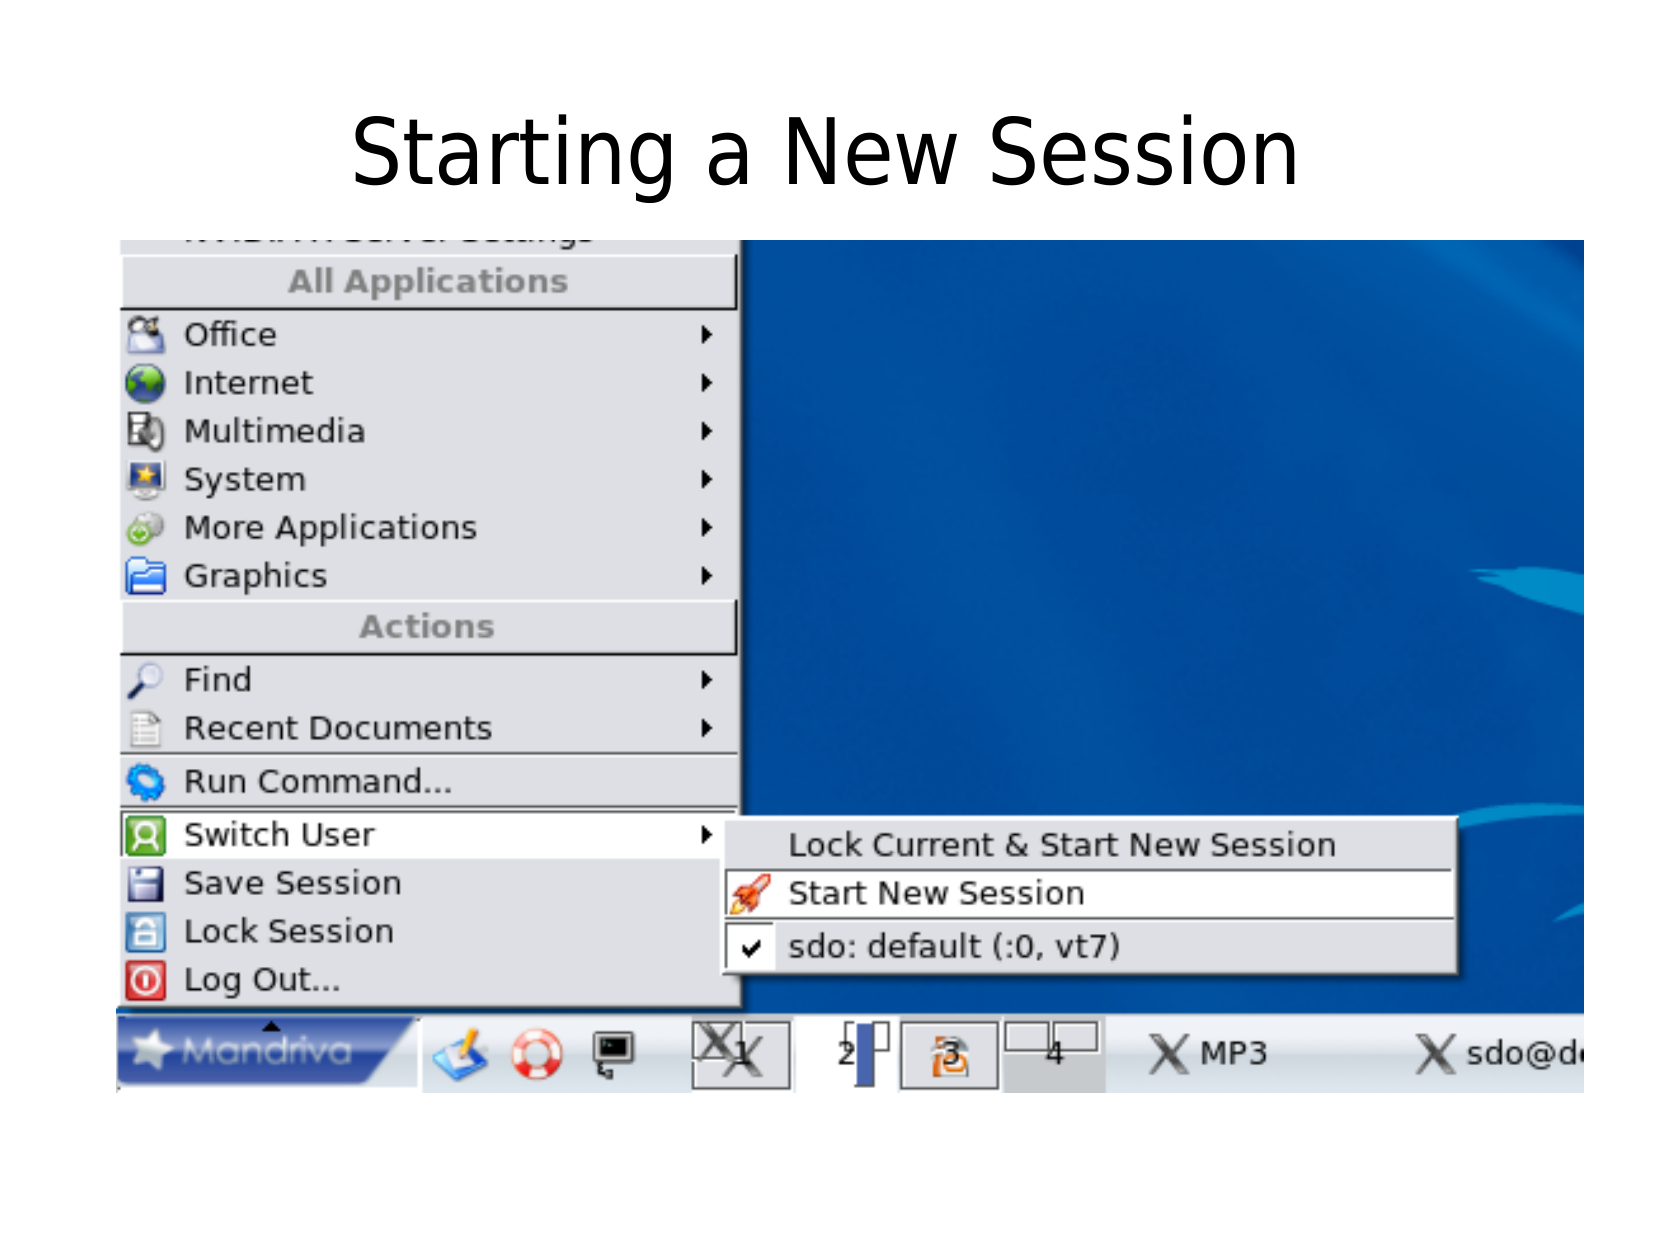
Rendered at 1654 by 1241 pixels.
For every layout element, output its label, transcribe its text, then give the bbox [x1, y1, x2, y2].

picture [116, 240, 1584, 1093]
title Starting a New Session [82, 49, 1571, 257]
